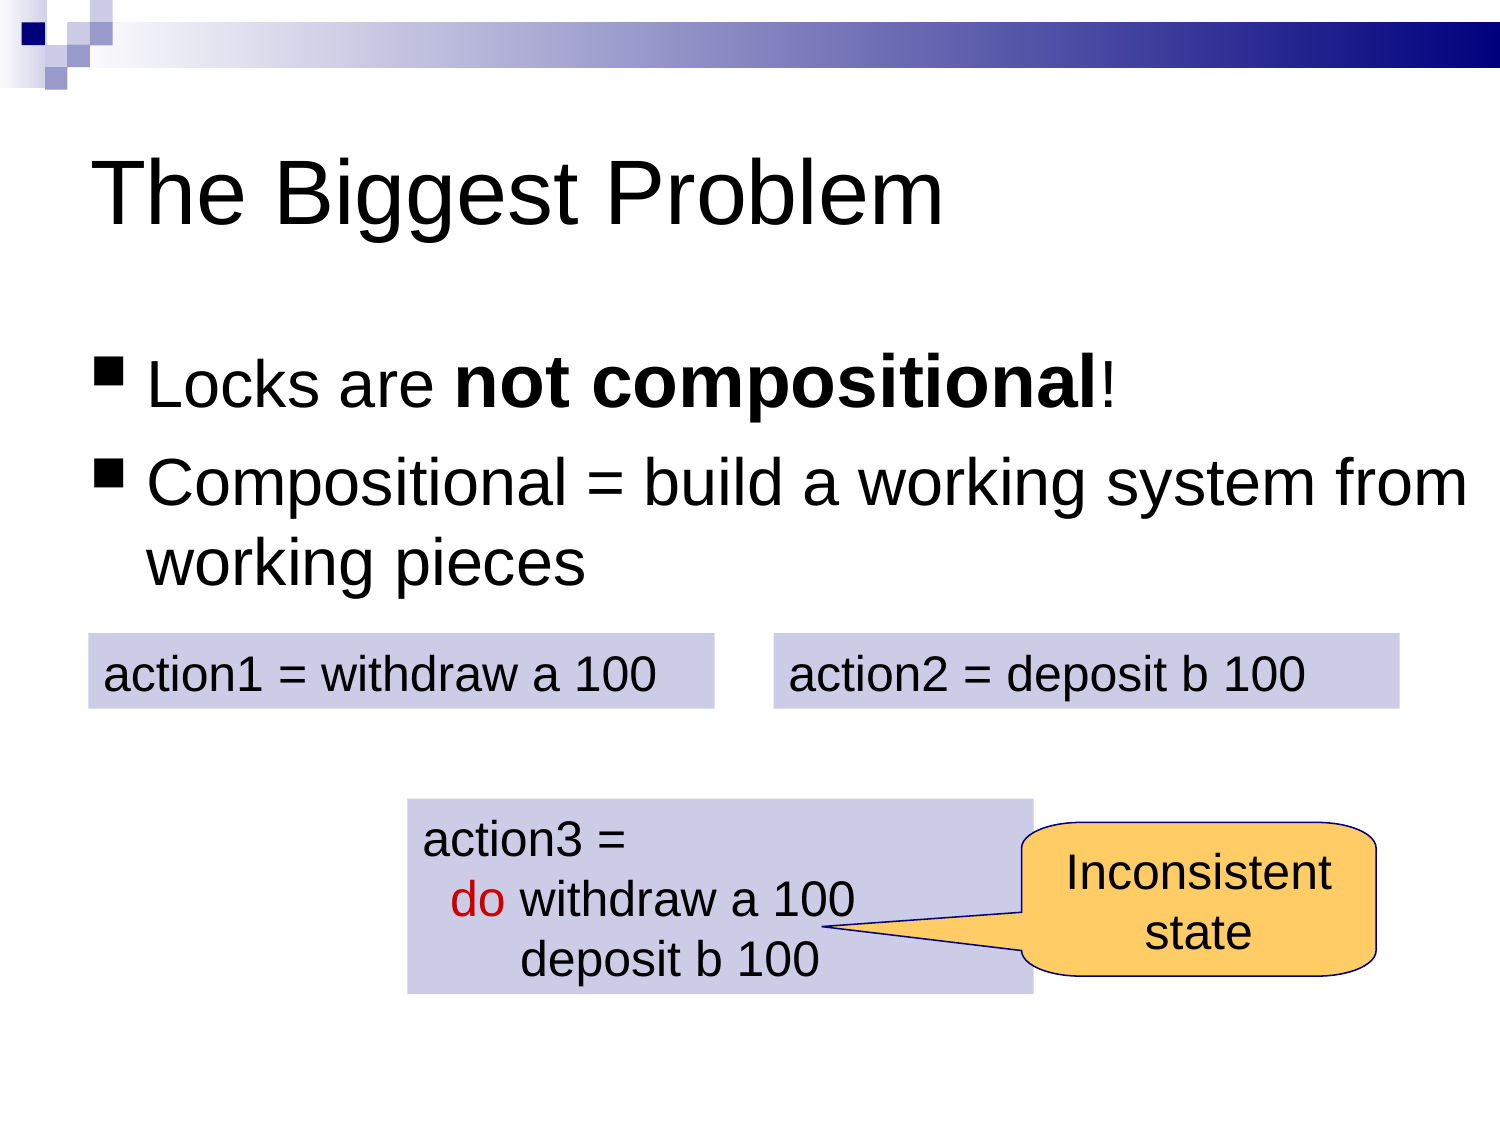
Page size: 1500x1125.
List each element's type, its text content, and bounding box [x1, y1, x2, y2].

text_box action1 = withdraw a 100 [88, 633, 715, 709]
list Locks are not compositional! Compositional = build a working system from working pieces [75, 324, 1500, 988]
title The Biggest Problem [75, 75, 1426, 301]
text_box action3 = do withdraw a 100 deposit b 100 [407, 798, 1034, 995]
text_box Inconsistent state [821, 822, 1377, 977]
text_box action2 = deposit b 100 [773, 633, 1400, 709]
